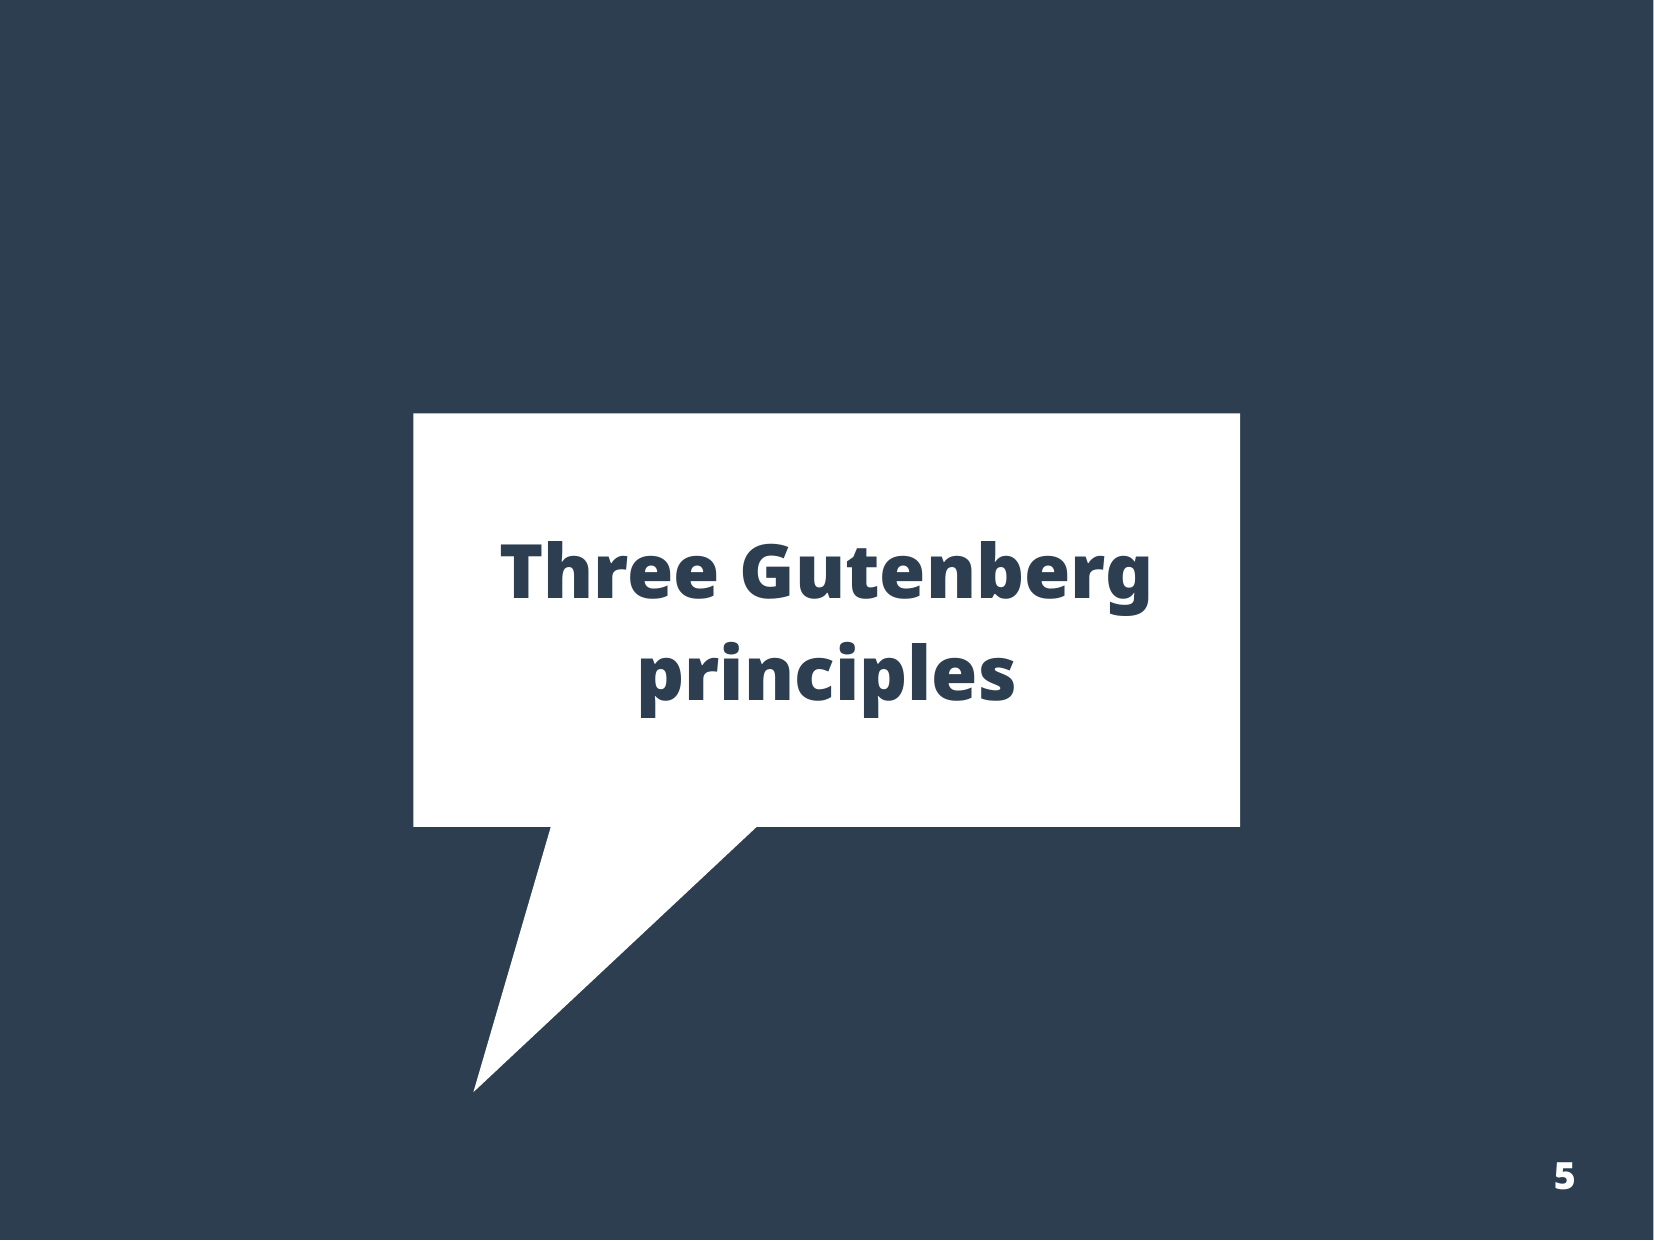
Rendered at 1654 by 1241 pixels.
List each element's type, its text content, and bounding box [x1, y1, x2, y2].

title Three Gutenberg principles [442, 442, 1211, 798]
